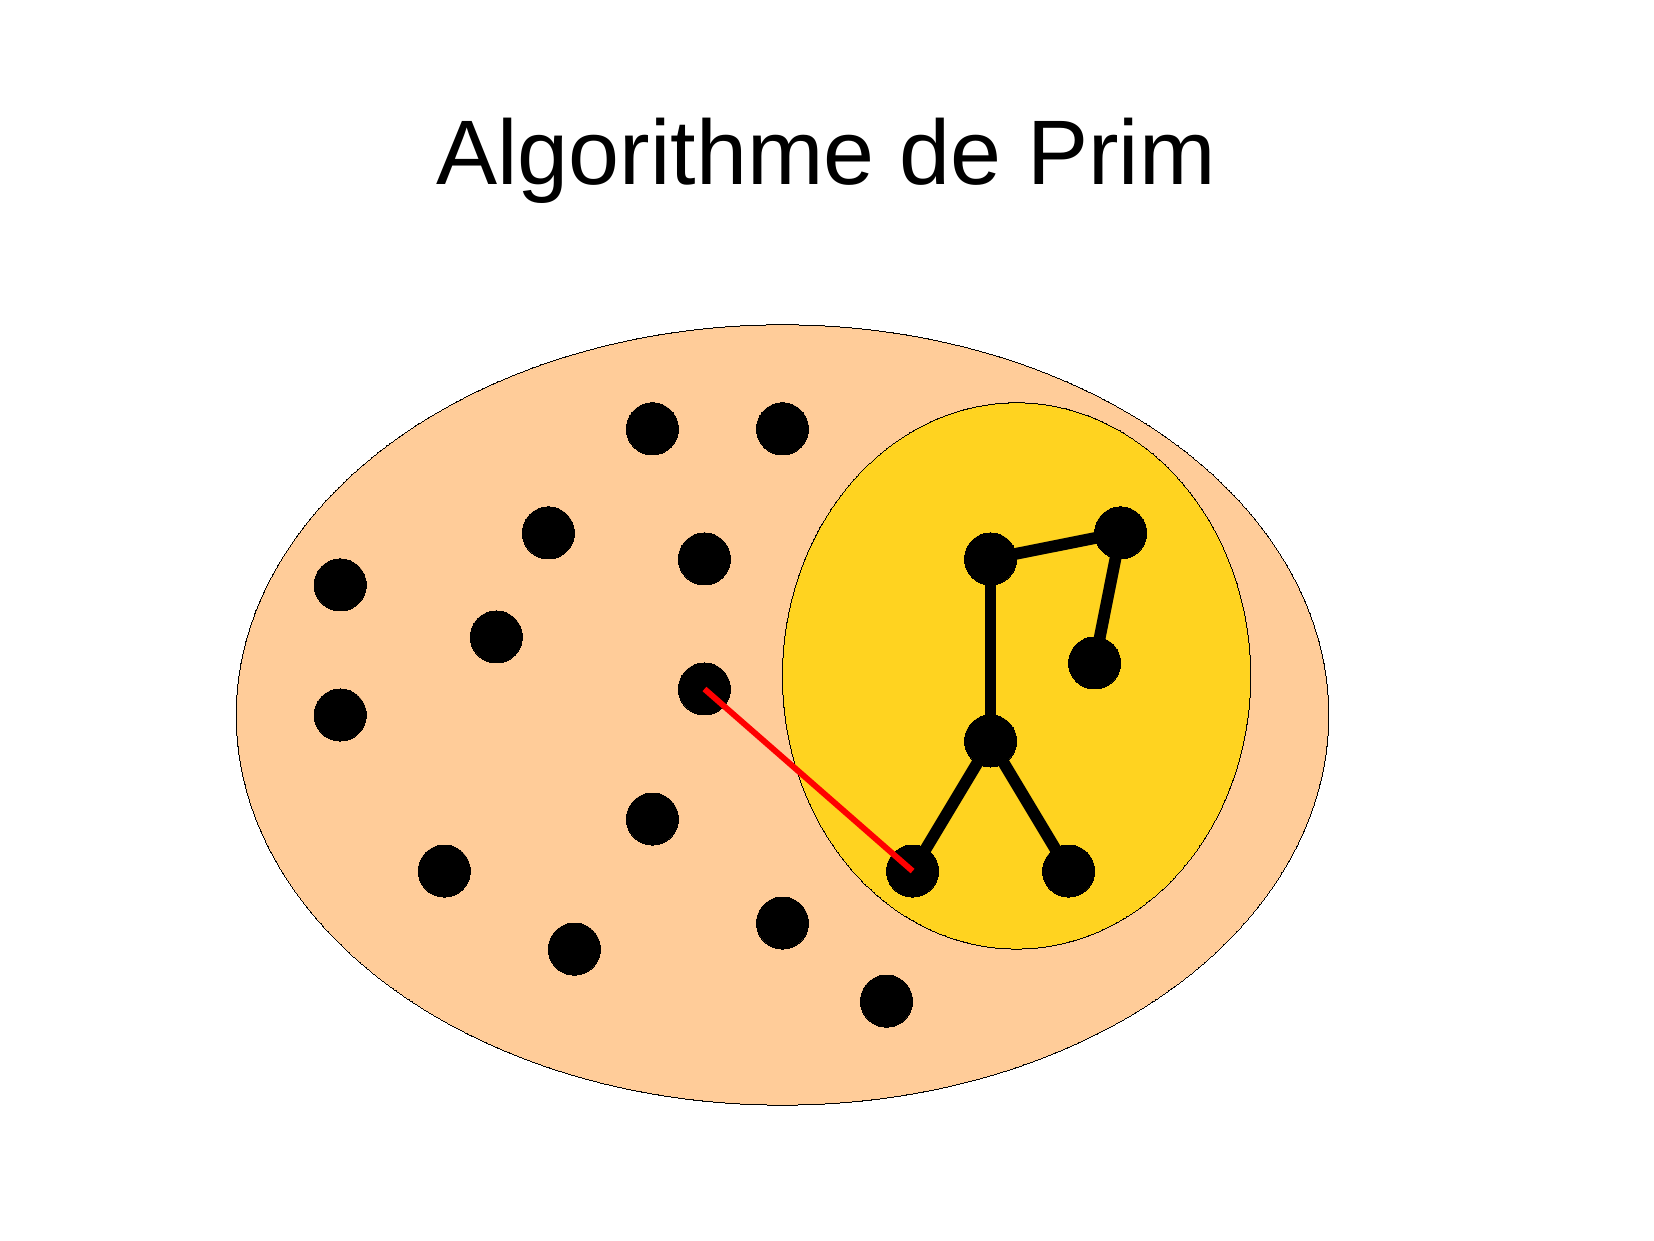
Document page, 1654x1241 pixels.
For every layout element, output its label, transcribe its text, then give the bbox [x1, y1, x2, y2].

title Algorithme de Prim [82, 49, 1571, 257]
text_box [236, 324, 1329, 1106]
